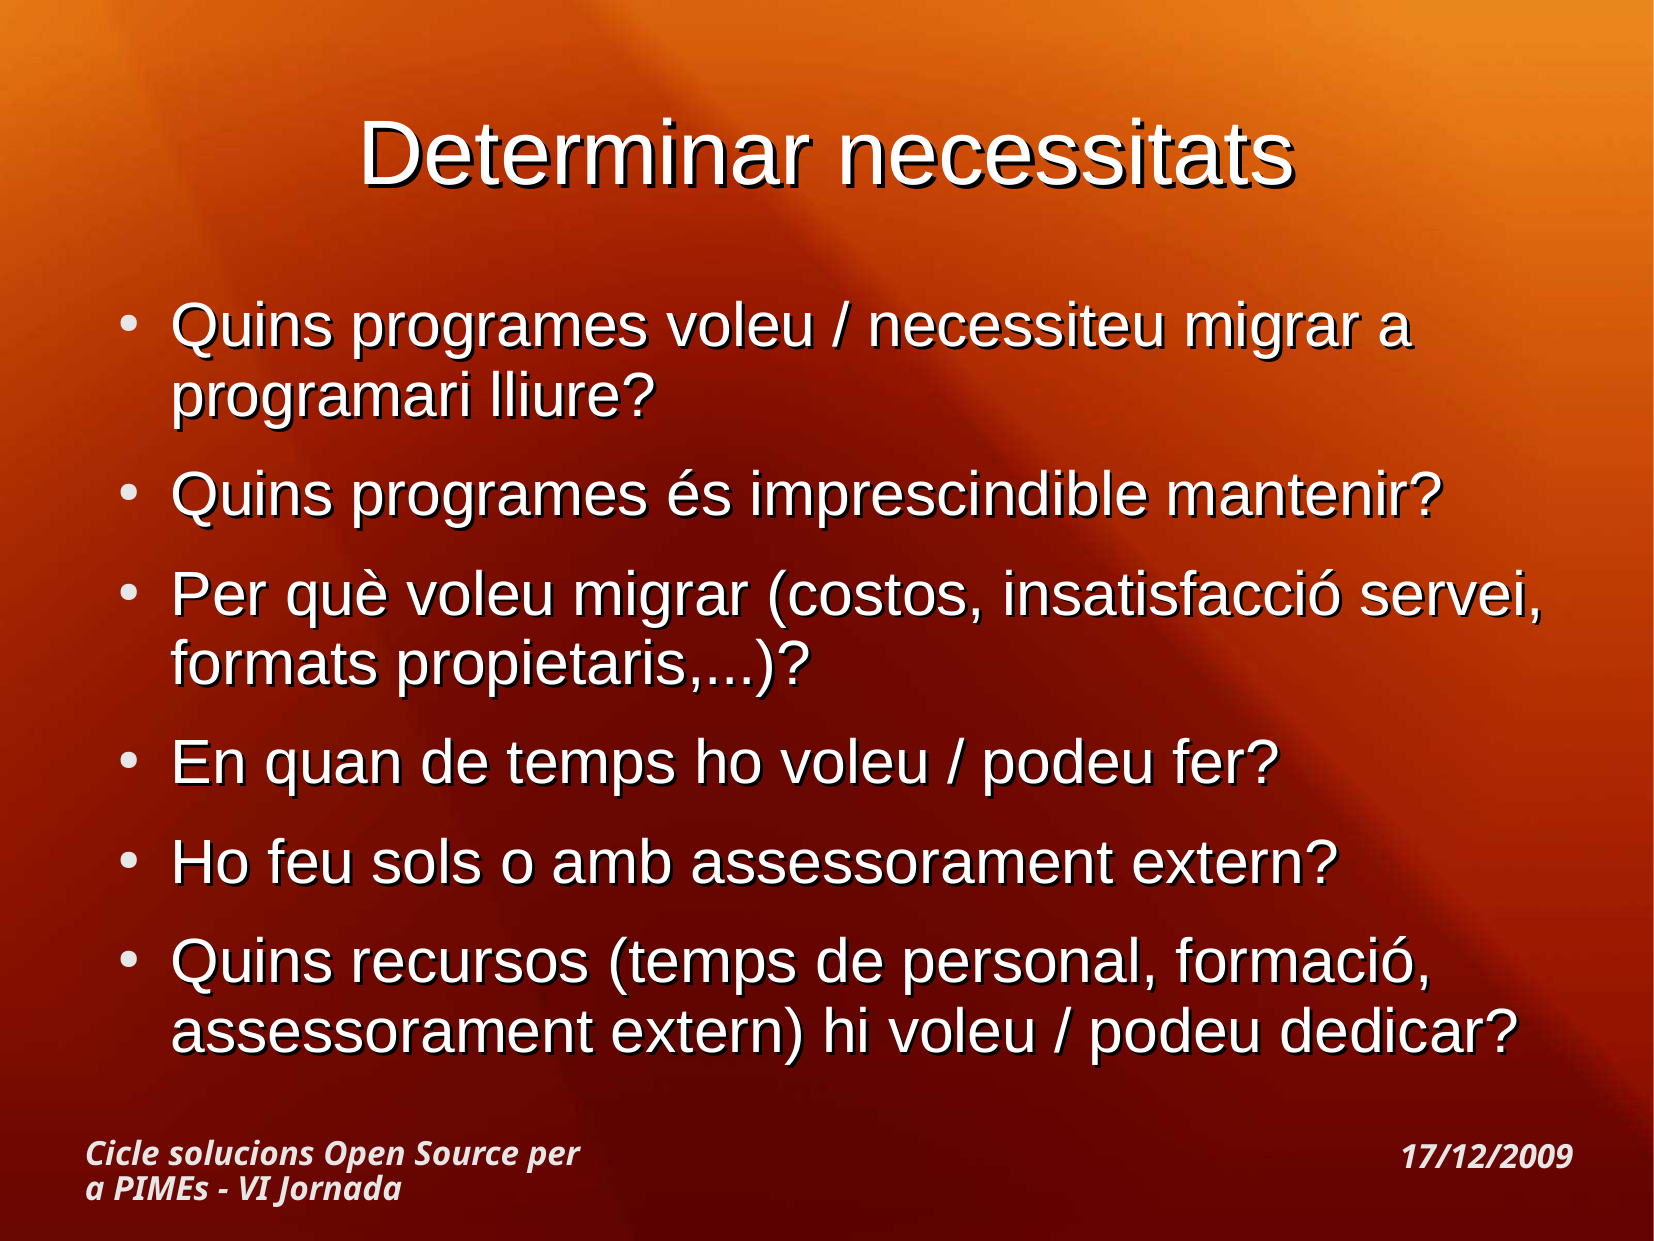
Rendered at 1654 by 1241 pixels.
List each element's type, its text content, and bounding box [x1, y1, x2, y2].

picture [0, 0, 1654, 1241]
list Quins programes voleu / necessiteu migrar a programari lliure? Quins programes és imprescindible mantenir? Per què voleu migrar (costos, insatisfacció servei, formats propietaris,...)? En quan de temps ho voleu / podeu fer? Ho feu sols o amb assessorament extern? Quins recursos (temps de personal, formació, assessorament extern) hi voleu / podeu dedicar? [82, 290, 1571, 1109]
title Determinar necessitats [82, 49, 1571, 257]
